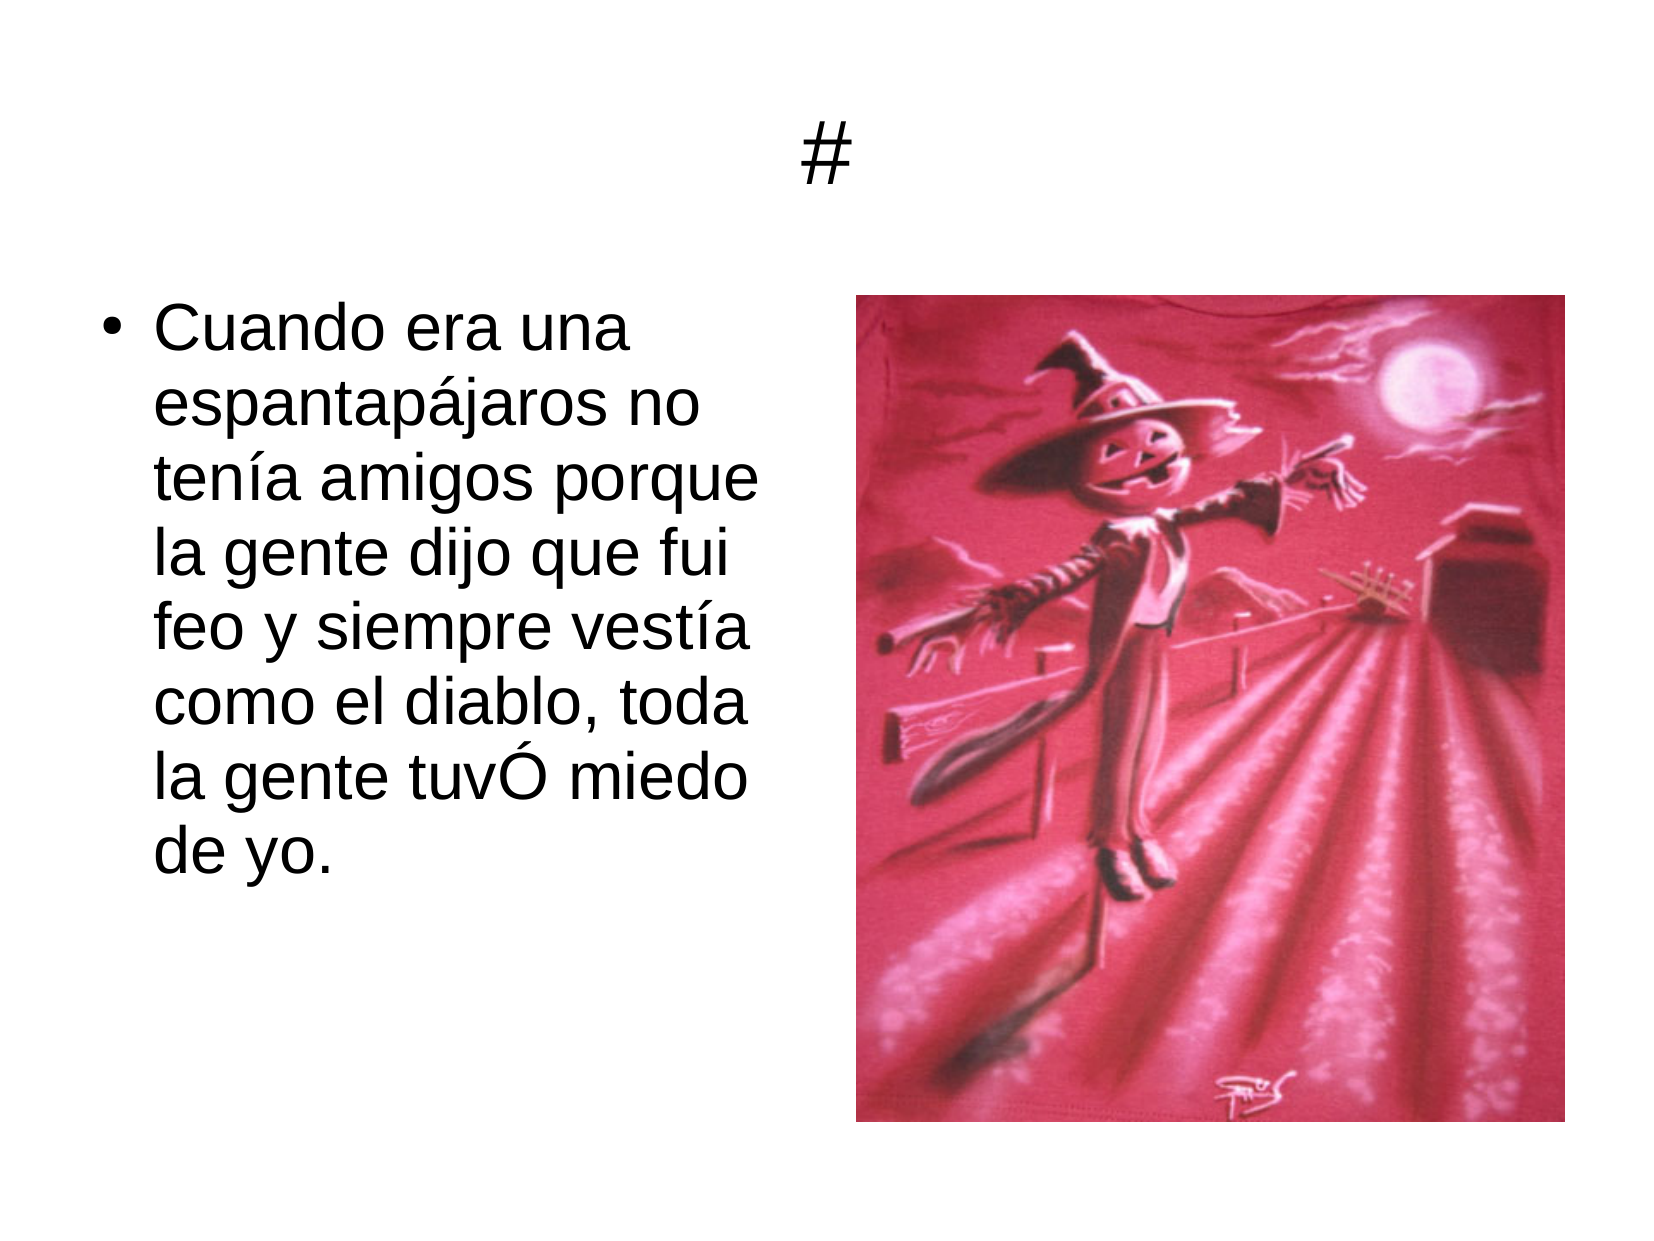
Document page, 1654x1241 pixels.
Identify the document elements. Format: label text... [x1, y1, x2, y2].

title # [82, 49, 1571, 257]
picture [845, 290, 1572, 1122]
list Cuando era una espantapájaros no tenía amigos porque la gente dijo que fui feo y siempre vestía como el diablo, toda la gente tuvÓ miedo de yo. [82, 290, 809, 1109]
